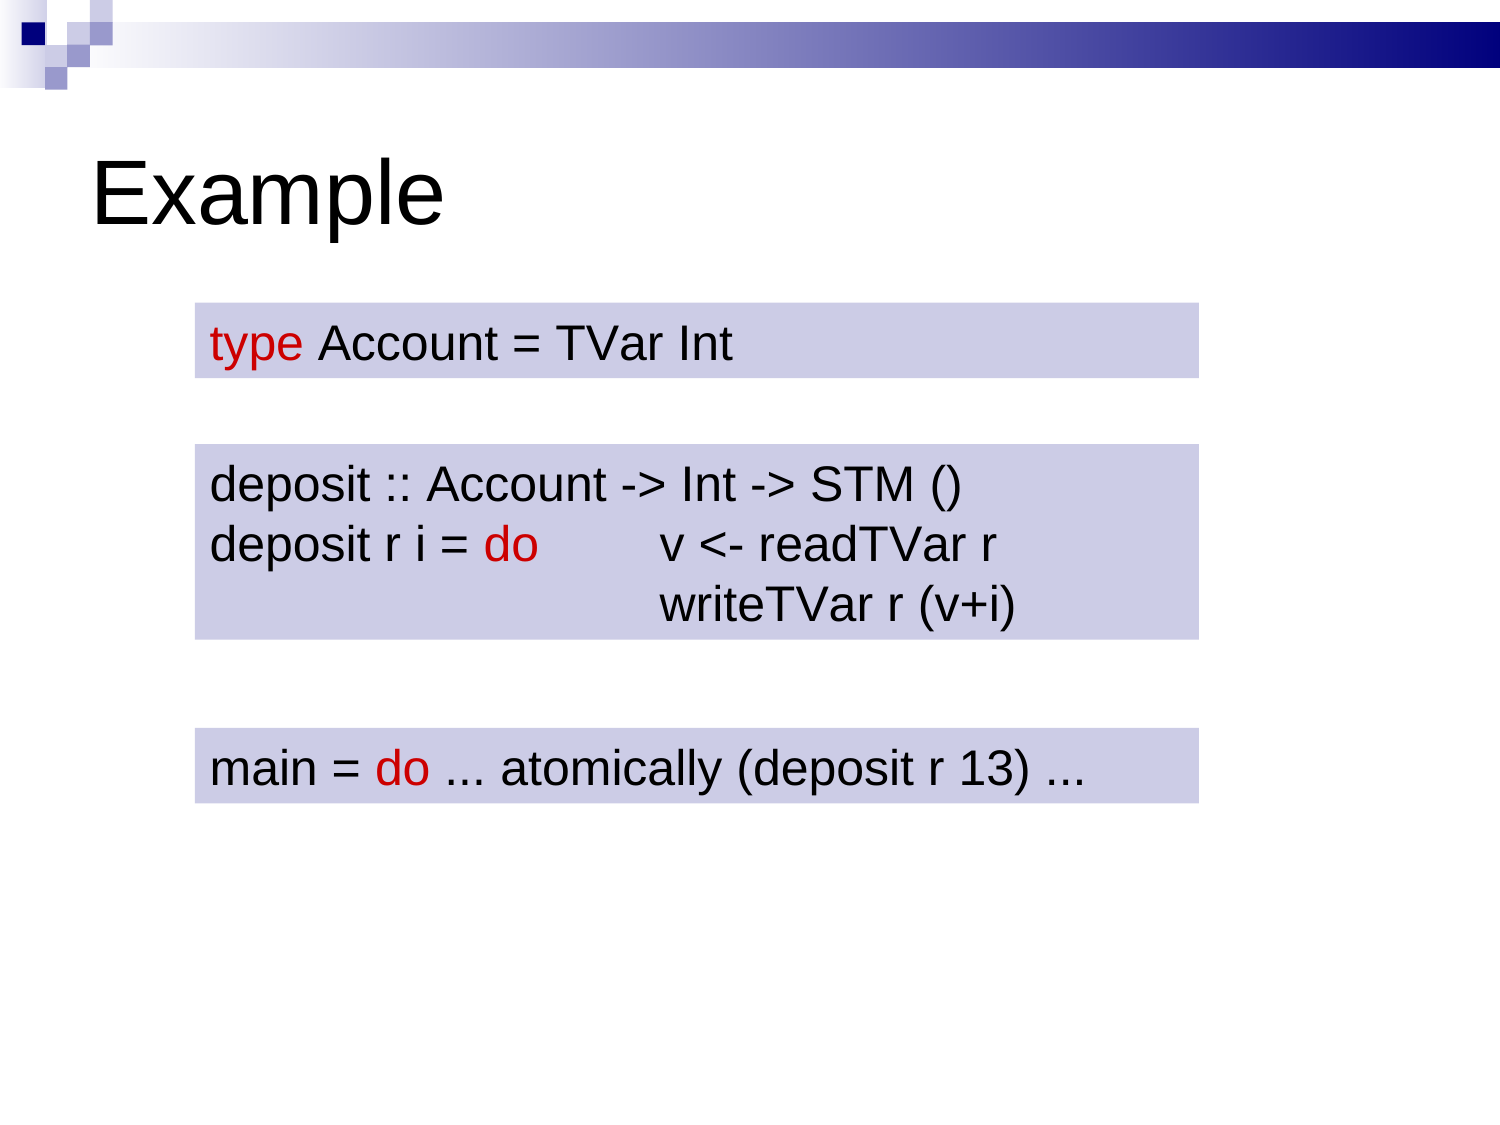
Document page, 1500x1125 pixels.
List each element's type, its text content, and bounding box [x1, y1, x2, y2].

text_box type Account = TVar Int [194, 302, 1199, 379]
text_box deposit :: Account -> Int -> STM () deposit r i = do v <- readTVar r writeTVar r (v+i) [194, 444, 1199, 640]
text_box main = do ... atomically (deposit r 13) ... [194, 727, 1199, 804]
title Example [75, 75, 1426, 301]
